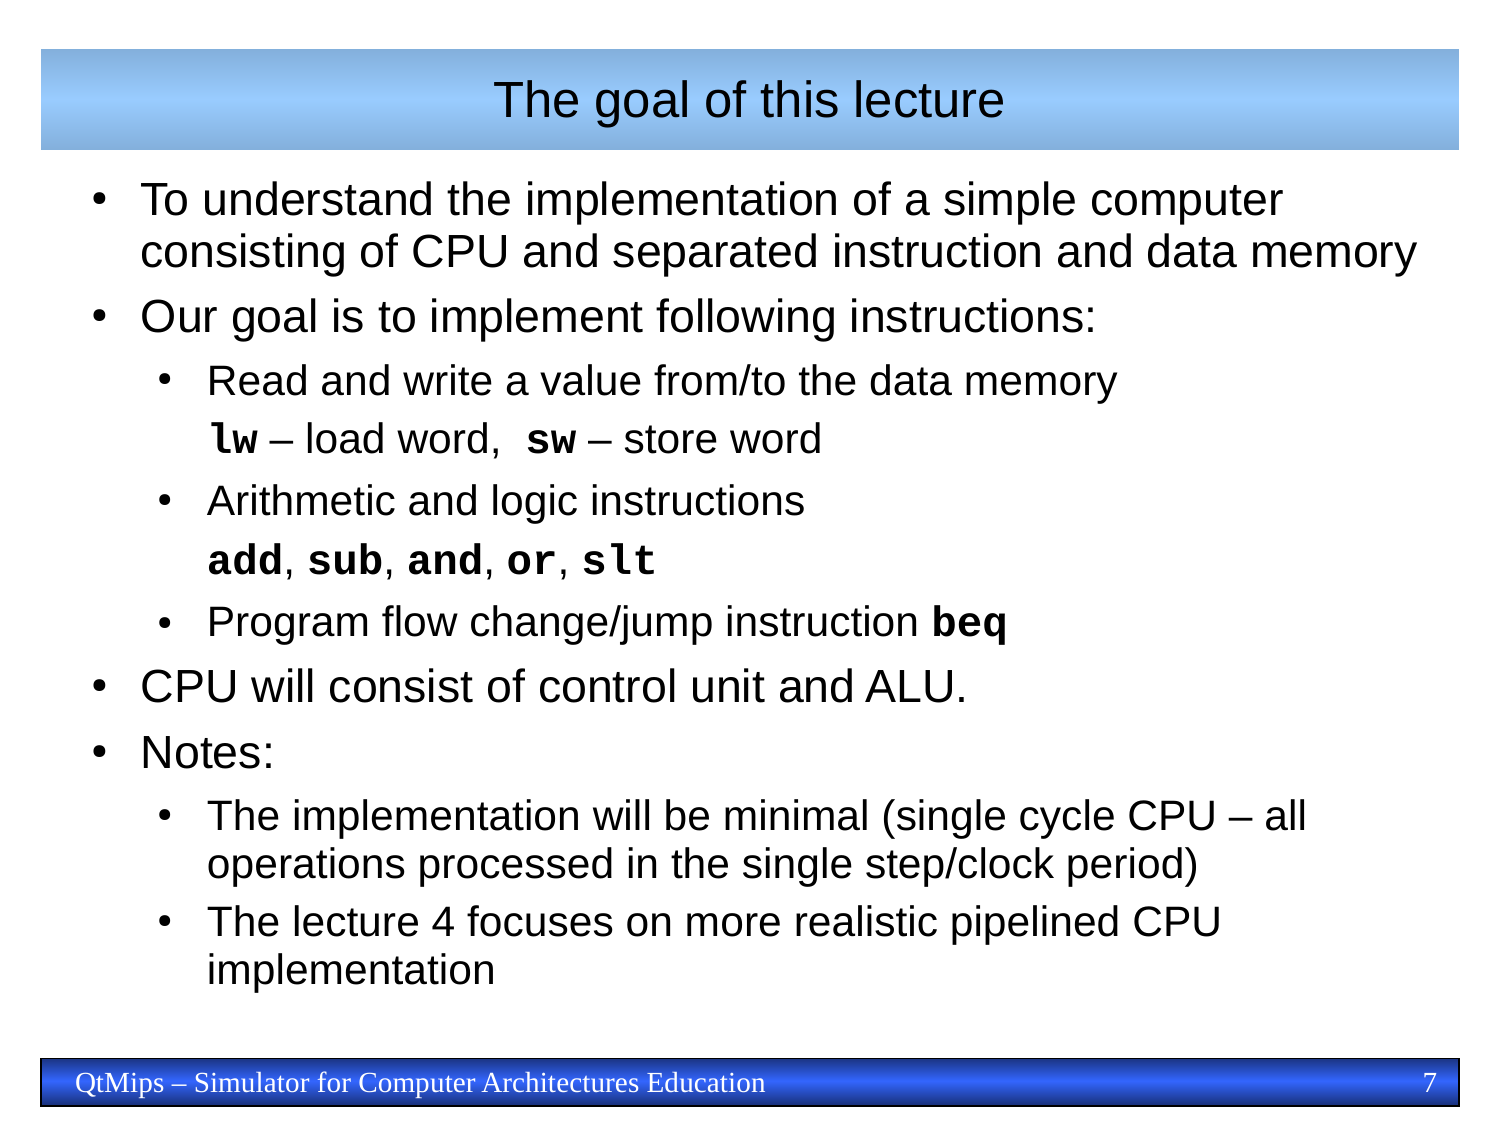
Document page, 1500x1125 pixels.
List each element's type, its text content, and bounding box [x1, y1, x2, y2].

title The goal of this lecture [41, 49, 1459, 150]
list To understand the implementation of a simple computer consisting of CPU and separated instruction and data memory Our goal is to implement following instructions: Read and write a value from/to the data memory lw – load word, sw – store word Arithmetic and logic instructions add, sub, and, or, slt Program flow change/jump instruction beq CPU will consist of control unit and ALU. Notes: The implementation will be minimal (single cycle CPU – all operations processed in the single step/clock period) The lecture 4 focuses on more realistic pipelined CPU implementation [75, 173, 1425, 1013]
